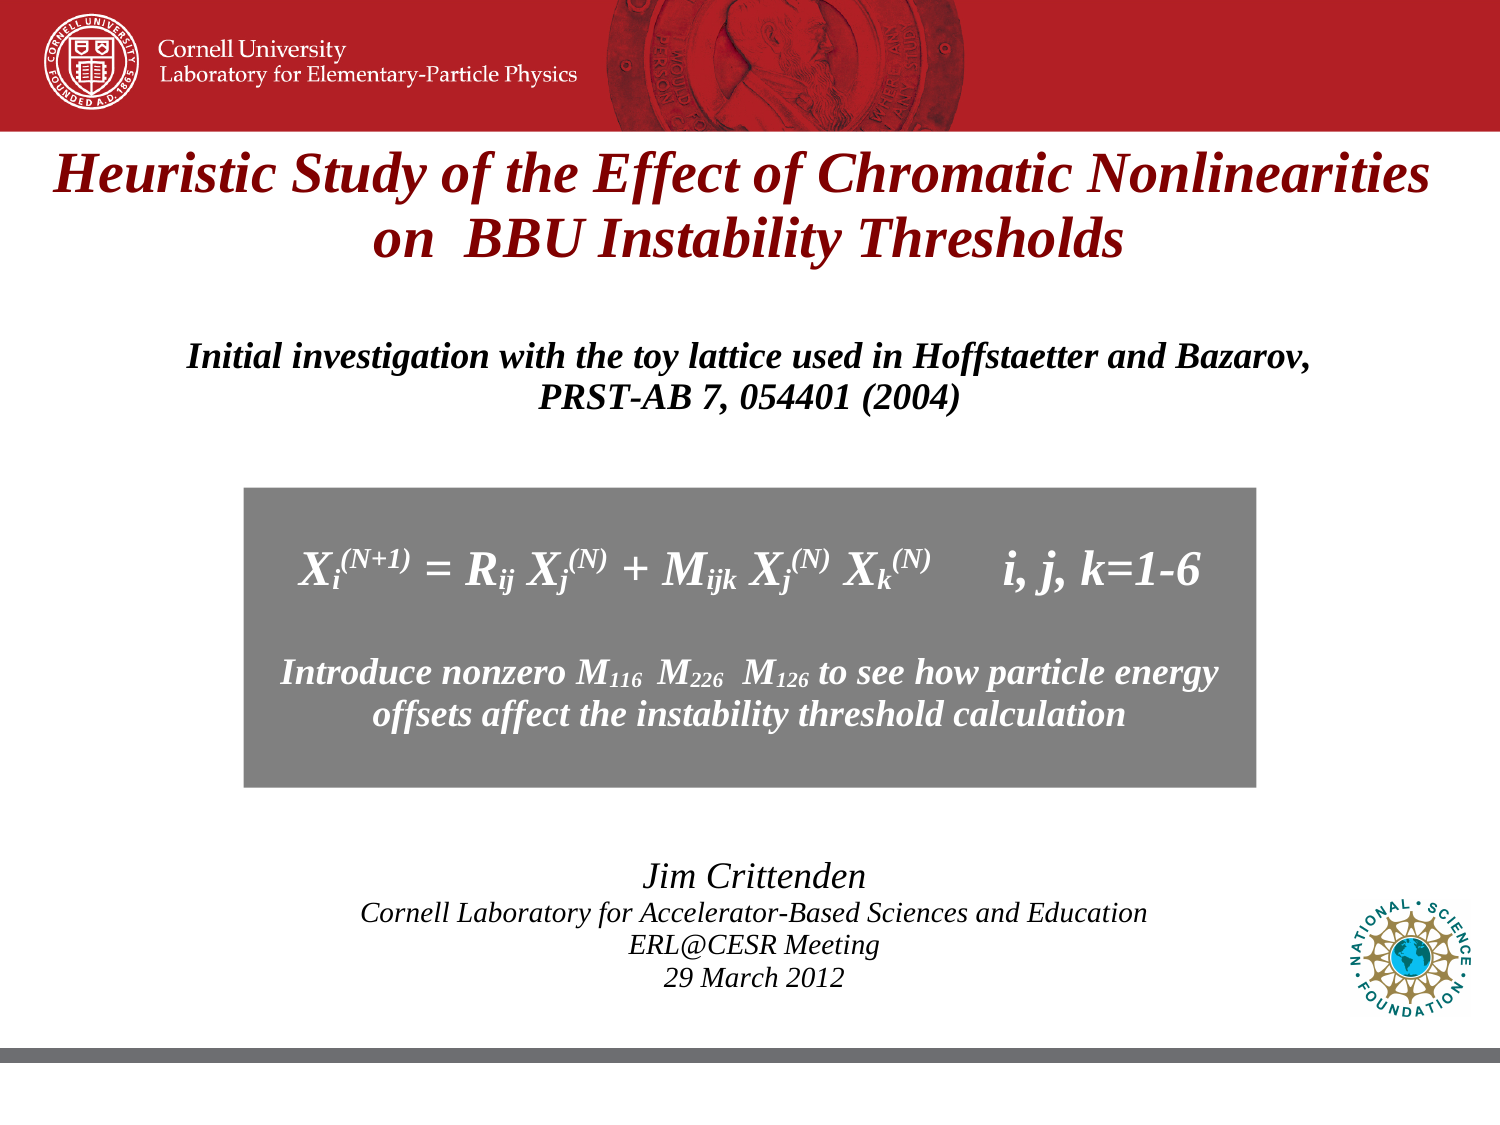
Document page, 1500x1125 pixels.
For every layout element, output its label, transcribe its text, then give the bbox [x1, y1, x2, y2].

title Heuristic Study of the Effect of Chromatic Nonlinearities on BBU Instability Thresholds Initial investigation with the toy lattice used in Hoffstaetter and Bazarov, PRST-AB 7, 054401 (2004) [0, 149, 1500, 451]
picture [1350, 899, 1471, 1017]
subtitle Jim Crittenden Cornell Laboratory for Accelerator-Based Sciences and Education ERL@CESR Meeting 29 March 2012 [259, 855, 1250, 1008]
text_box Xi(N+1) = Rij Xj(N) + Mijk Xj(N) Xk(N) i, j, k=1-6 Introduce nonzero M116 M226 M126 to see how particle energy offsets affect the instability threshold calculation [243, 487, 1257, 788]
picture [0, 0, 1500, 132]
